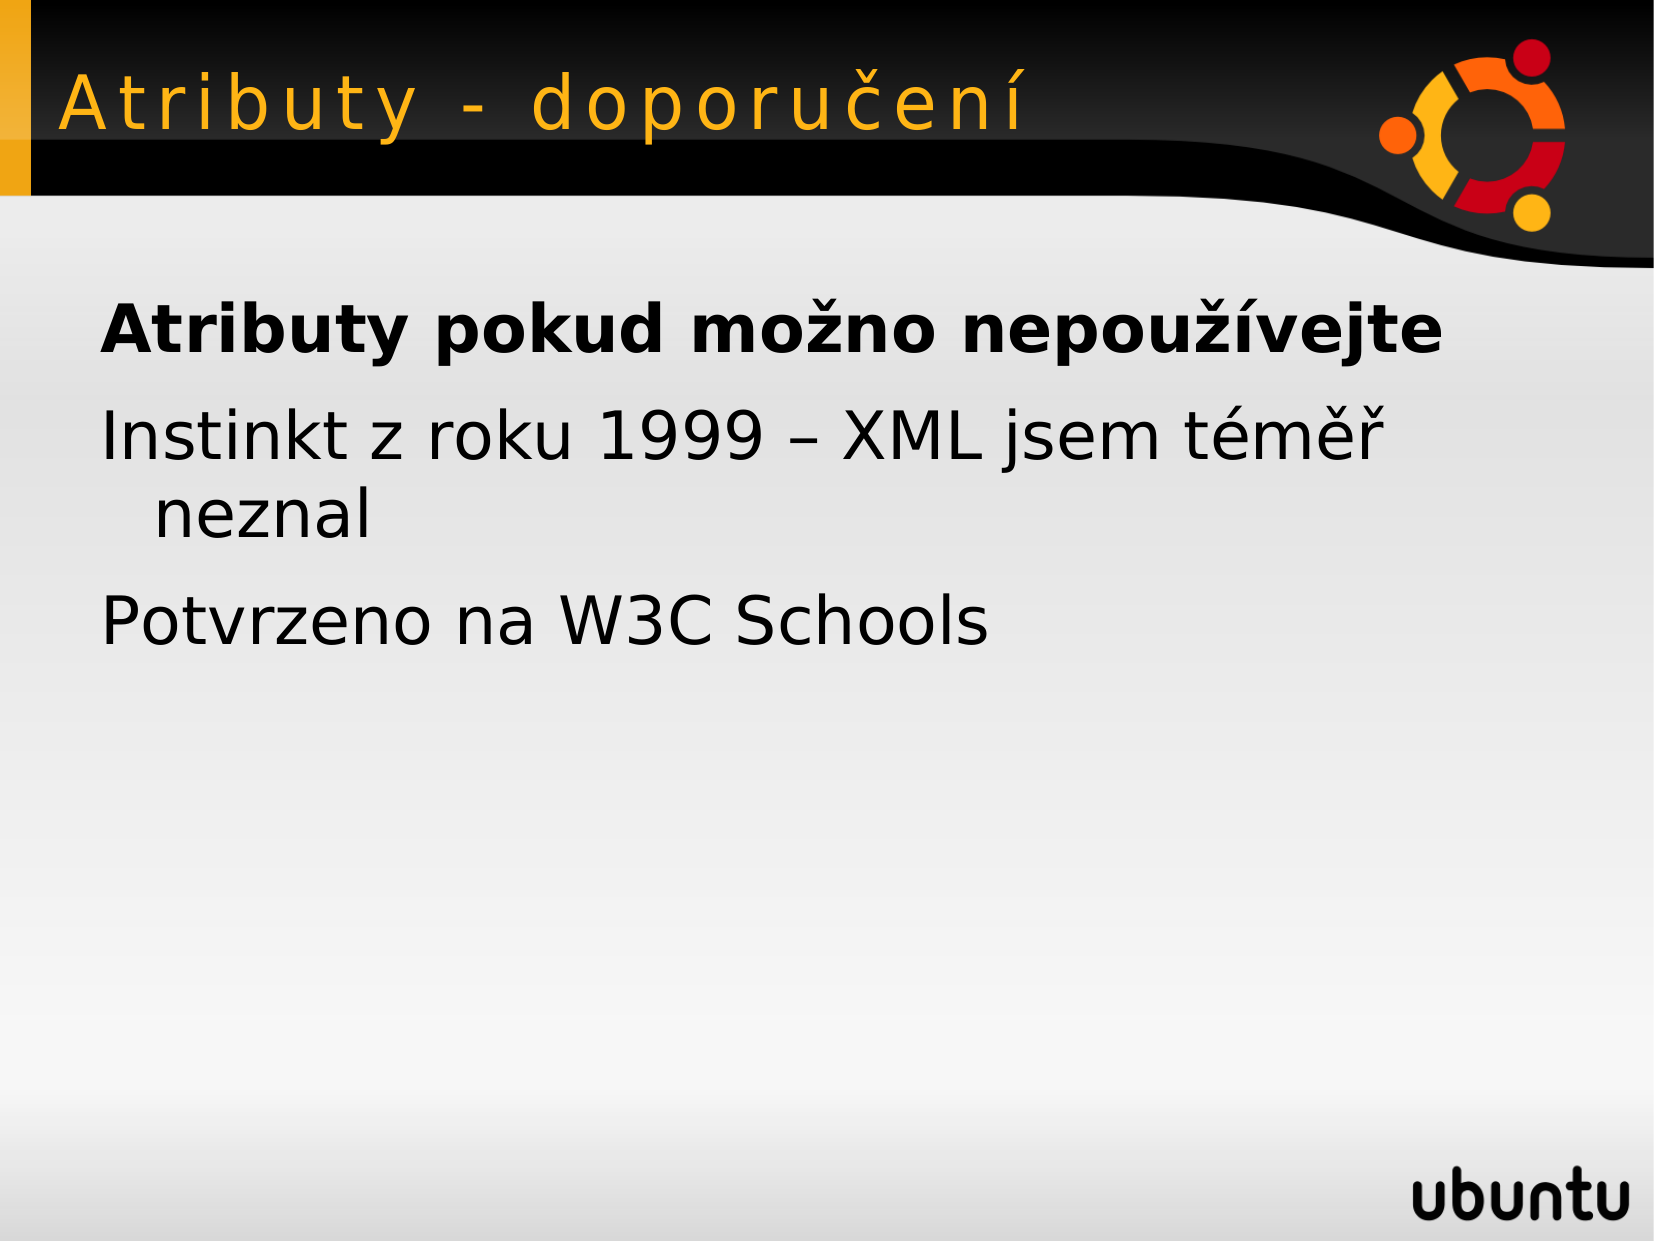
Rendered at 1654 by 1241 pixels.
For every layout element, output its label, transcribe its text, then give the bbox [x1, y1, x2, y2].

list Atributy pokud možno nepoužívejte Instinkt z roku 1999 – XML jsem téměř neznal Potvrzeno na W3C Schools [82, 290, 1571, 1109]
picture [0, 0, 1654, 1241]
title Atributy - doporučení [59, 29, 1270, 178]
